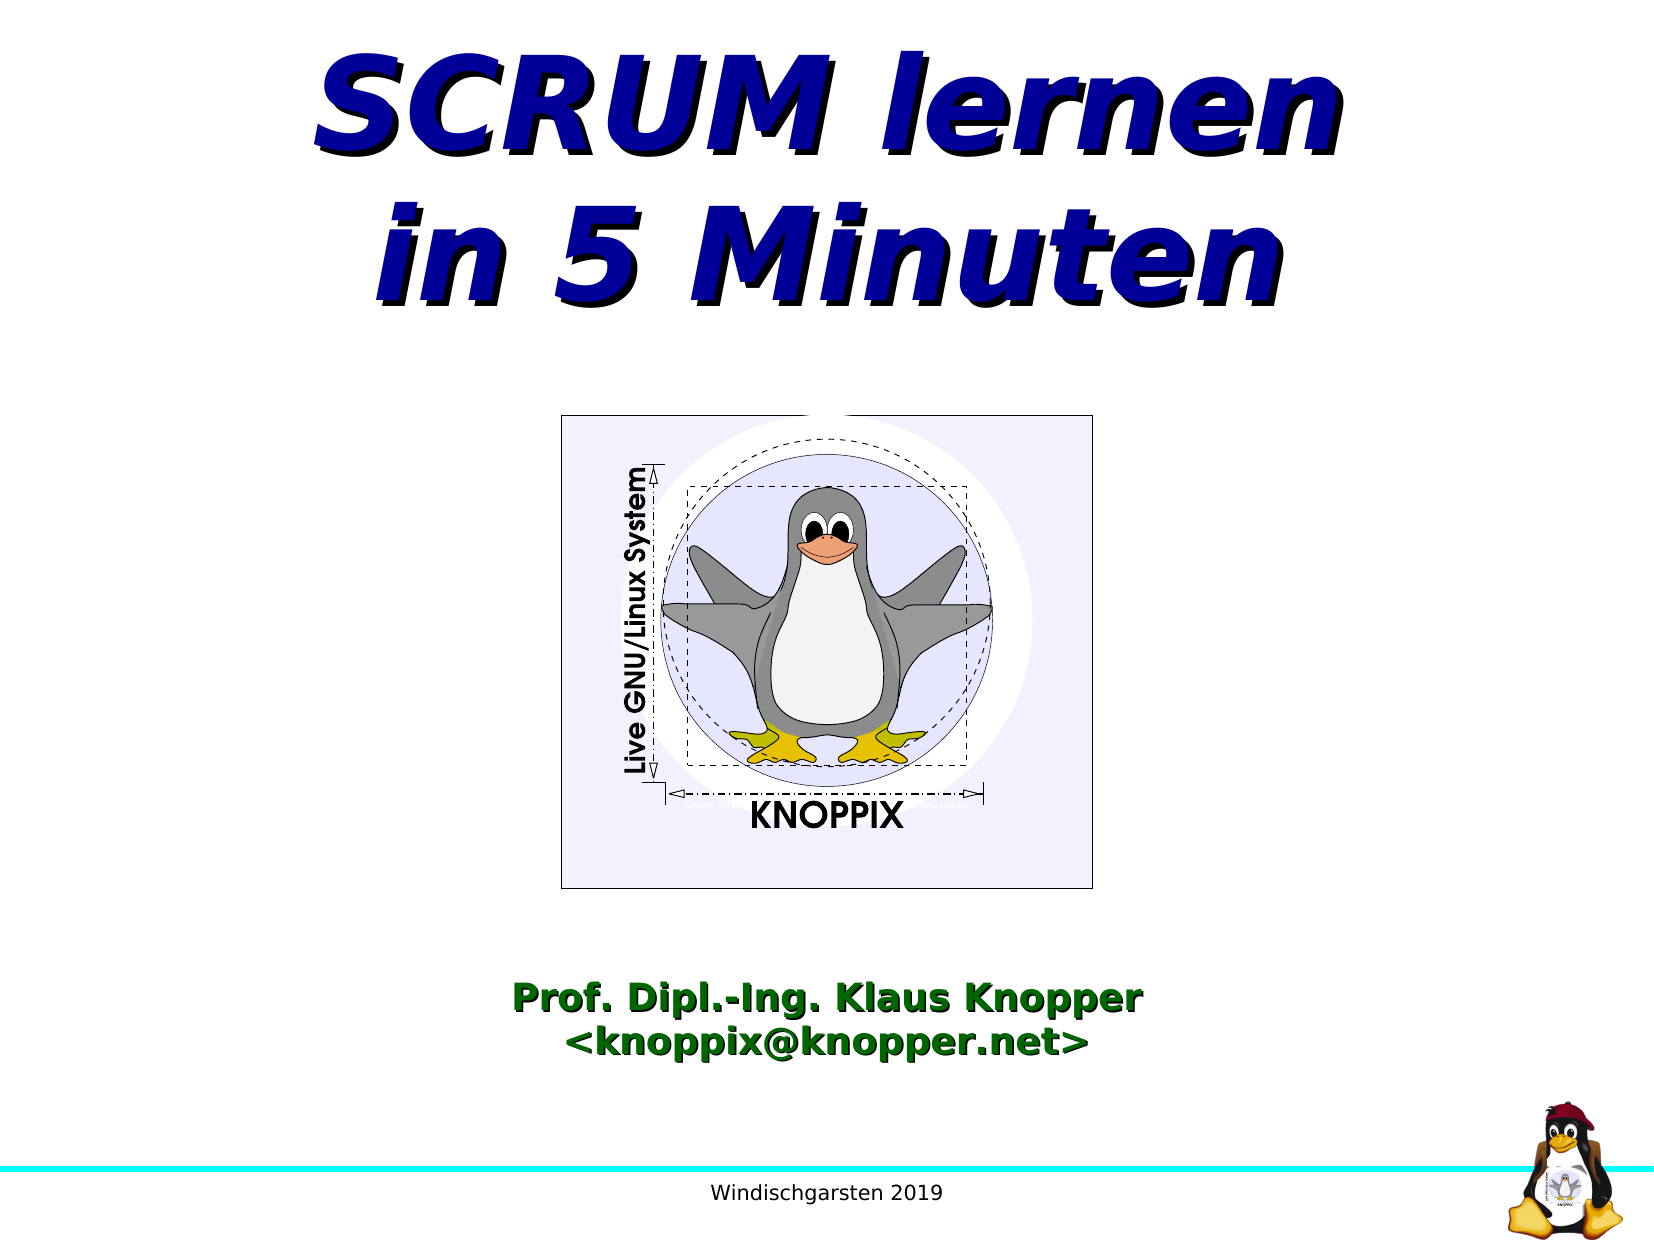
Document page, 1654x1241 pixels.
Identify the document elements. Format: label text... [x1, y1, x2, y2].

picture [1505, 1100, 1625, 1241]
picture [620, 413, 1034, 830]
title SCRUM lernen in 5 Minuten [123, 29, 1536, 331]
text_box Prof. Dipl.-Ing. Klaus Knopper <knoppix@knopper.net> [265, 975, 1388, 1063]
text_box [561, 415, 1093, 889]
